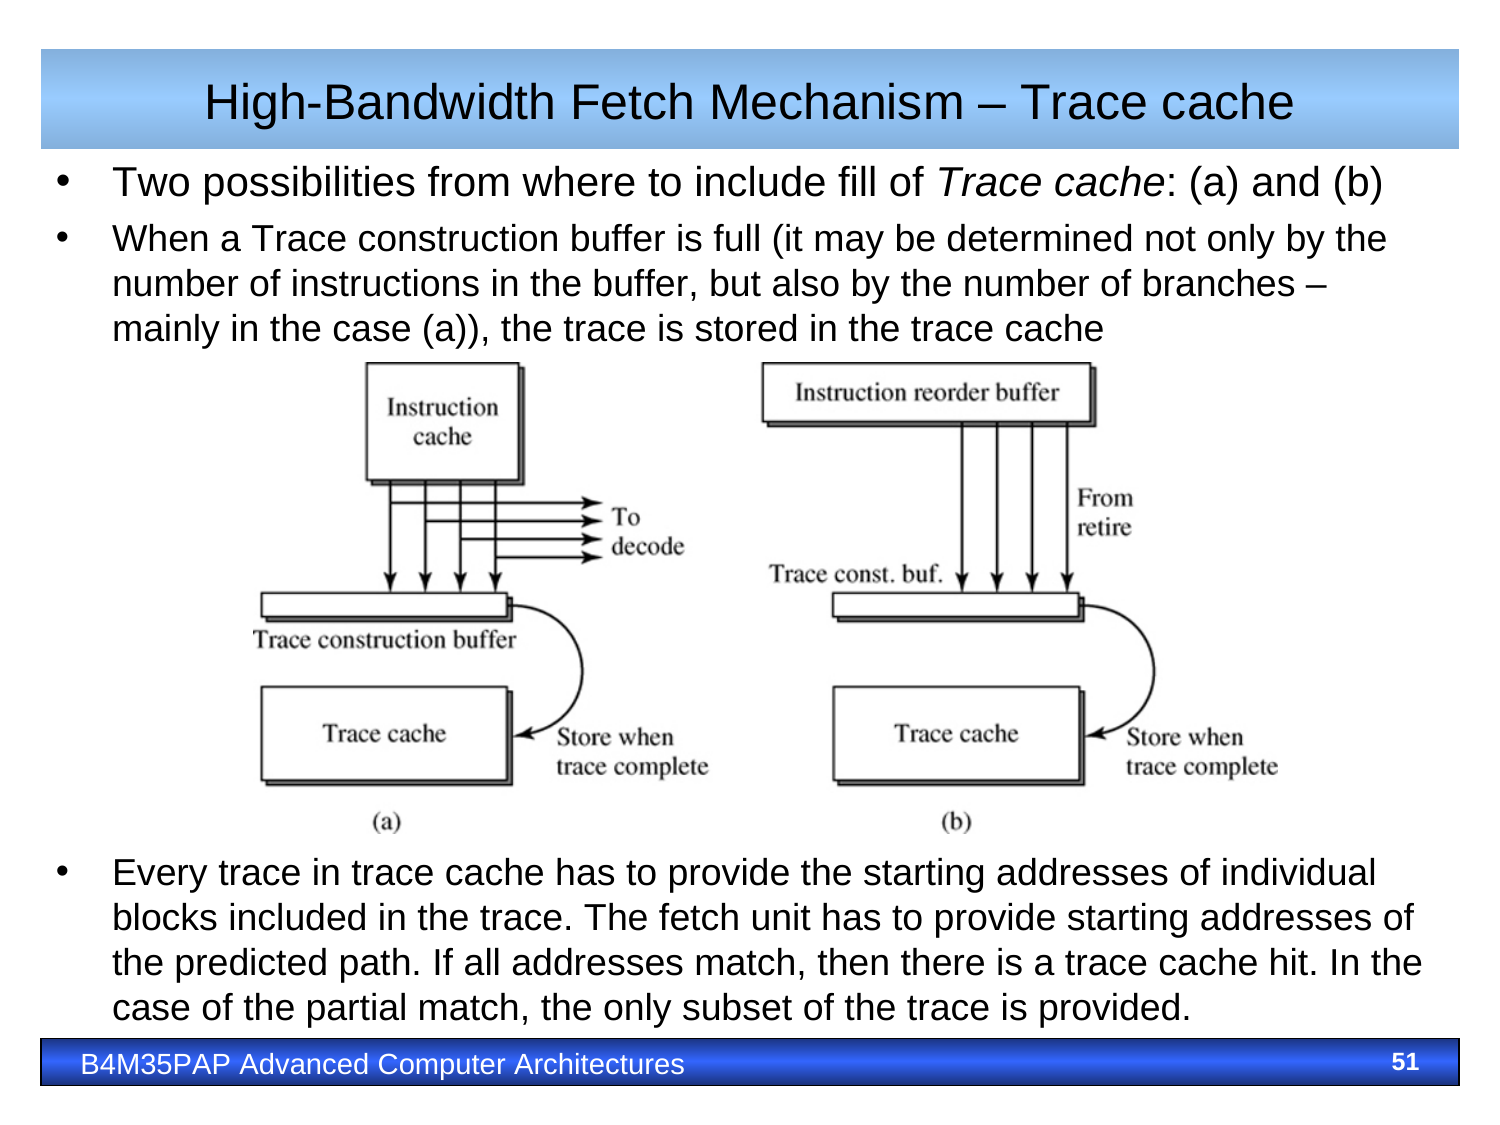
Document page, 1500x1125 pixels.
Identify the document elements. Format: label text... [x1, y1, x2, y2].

title High-Bandwidth Fetch Mechanism – Trace cache [41, 49, 1459, 149]
picture [253, 362, 1278, 834]
text_box Two possibilities from where to include fill of Trace cache: (a) and (b) When a Trace construction buffer is full (it may be determined not only by the number of instructions in the buffer, but also by the number of branches – mainly in the case (a)), the trace is stored in the trace cache Every trace in trace cache has to provide the starting addresses of individual blocks included in the trace. The fetch unit has to provide starting addresses of the predicted path. If all addresses match, then there is a trace cache hit. In the case of the partial match, the only subset of the trace is provided. [41, 149, 1459, 1024]
